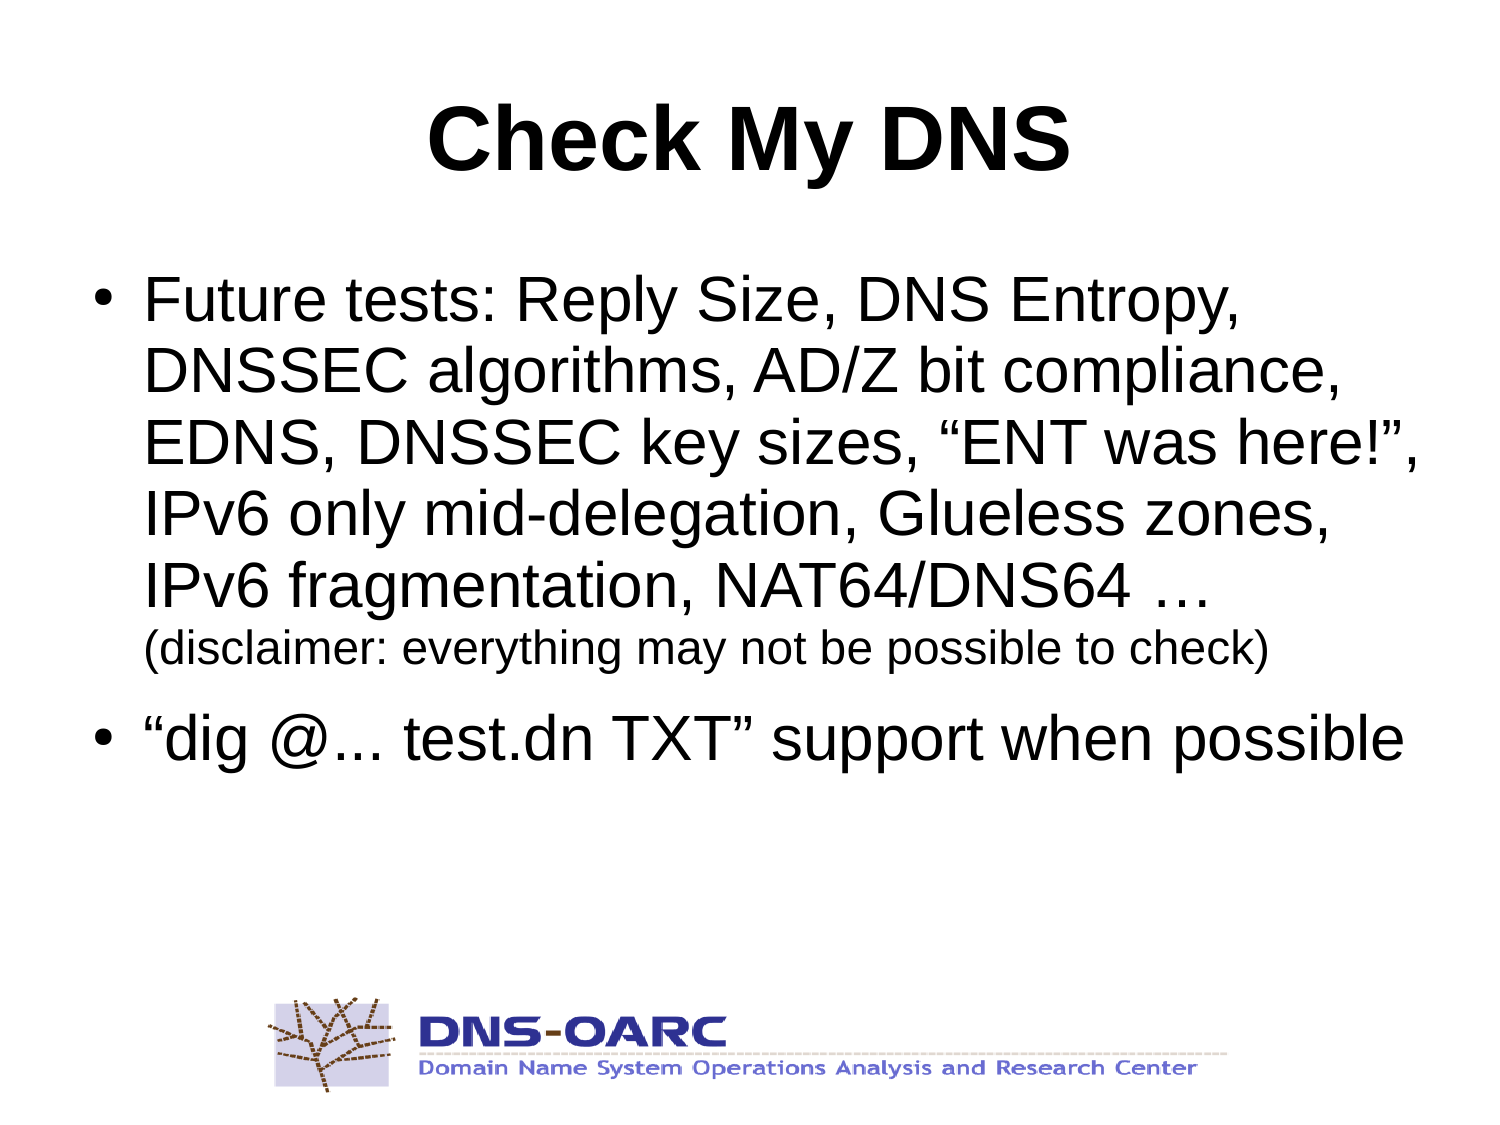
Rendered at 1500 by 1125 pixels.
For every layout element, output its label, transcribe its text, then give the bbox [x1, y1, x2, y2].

picture [214, 991, 1259, 1099]
list Future tests: Reply Size, DNS Entropy, DNSSEC algorithms, AD/Z bit compliance, EDNS, DNSSEC key sizes, “ENT was here!”, IPv6 only mid-delegation, Glueless zones, IPv6 fragmentation, NAT64/DNS64 … (disclaimer: everything may not be possible to check) “dig @... test.dn TXT” support when possible [75, 263, 1425, 916]
title Check My DNS [75, 44, 1425, 233]
